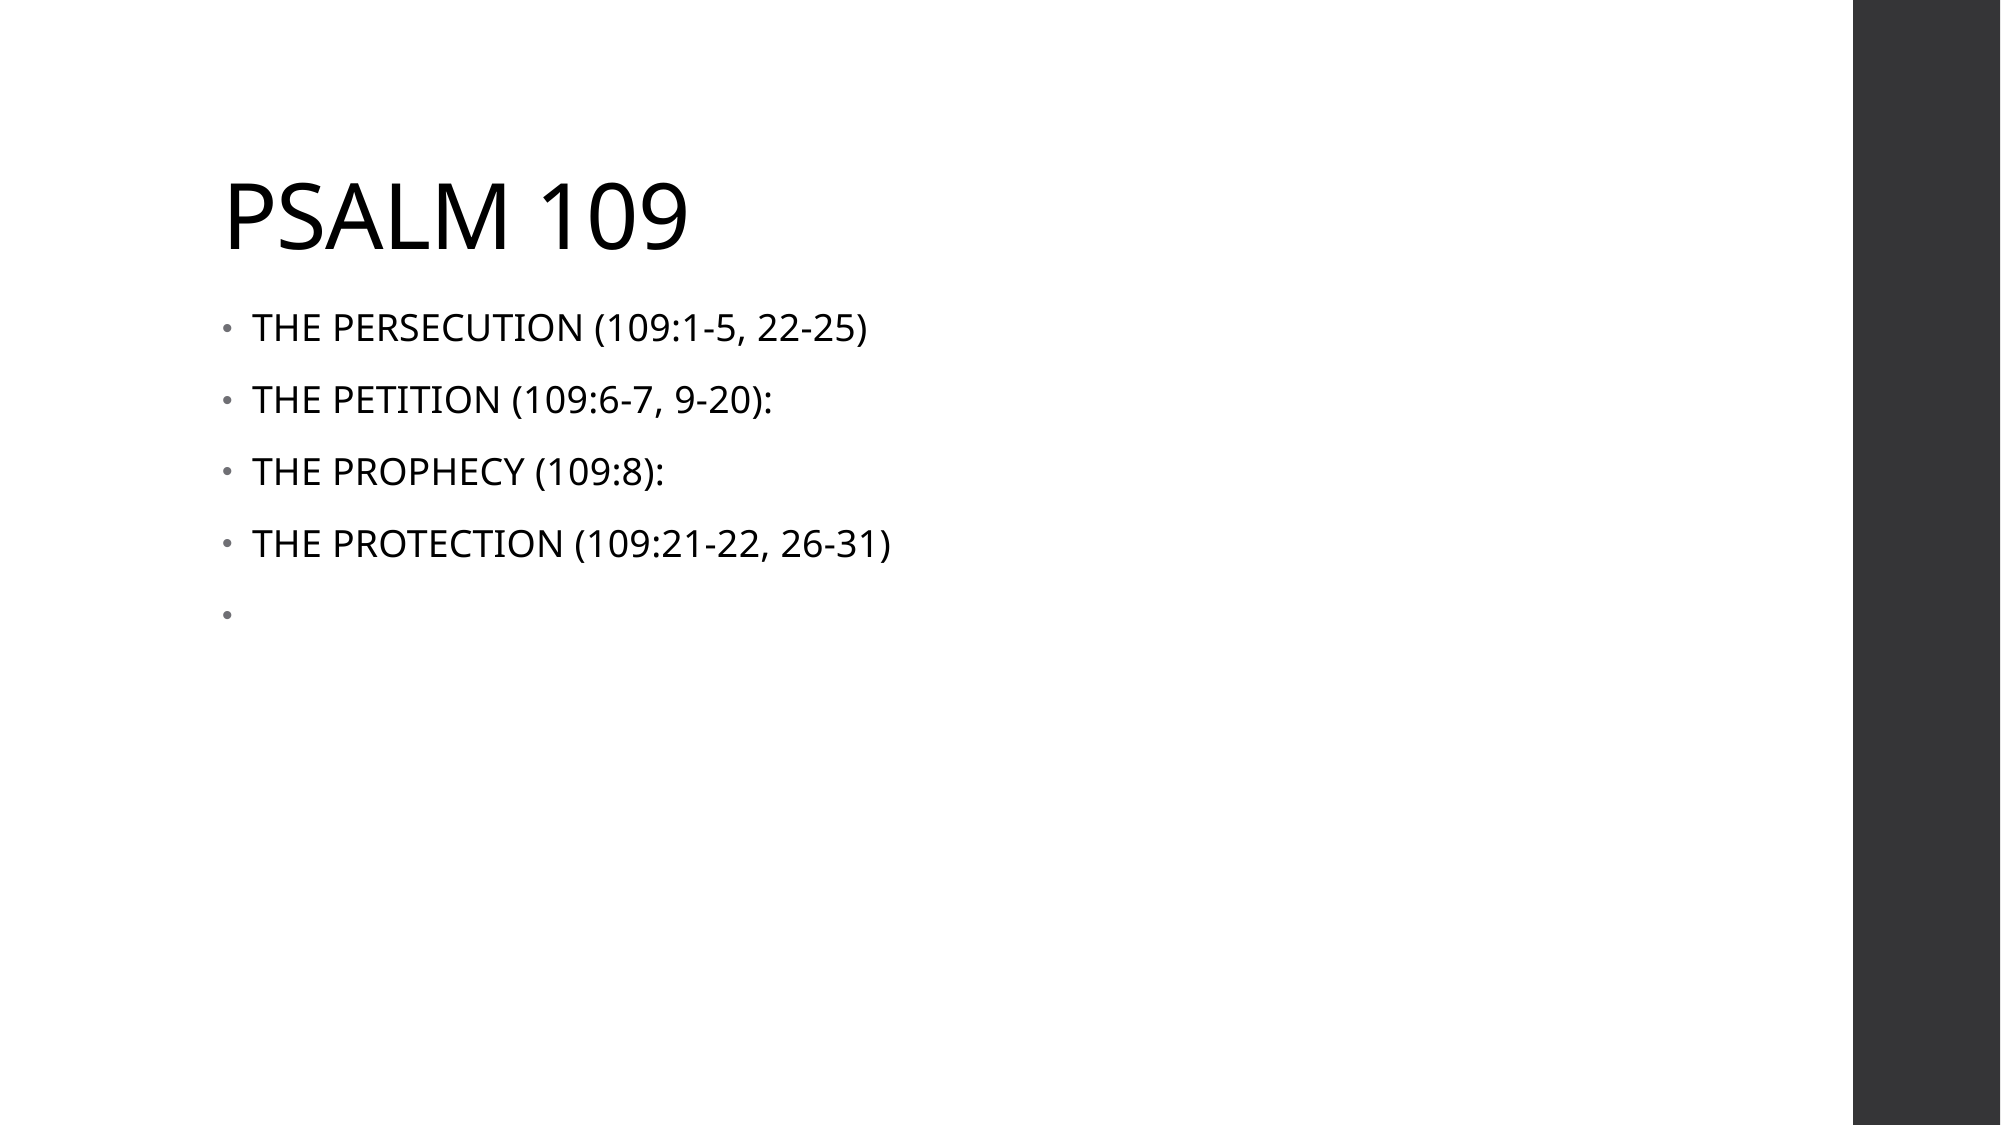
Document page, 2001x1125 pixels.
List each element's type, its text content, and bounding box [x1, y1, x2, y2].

title PSALM 109 [206, 60, 1797, 278]
list THE PERSECUTION (109:1-5, 22-25) THE PETITION (109:6-7, 9-20): THE PROPHECY (109:8): THE PROTECTION (109:21-22, 26-31) [206, 299, 1617, 1014]
